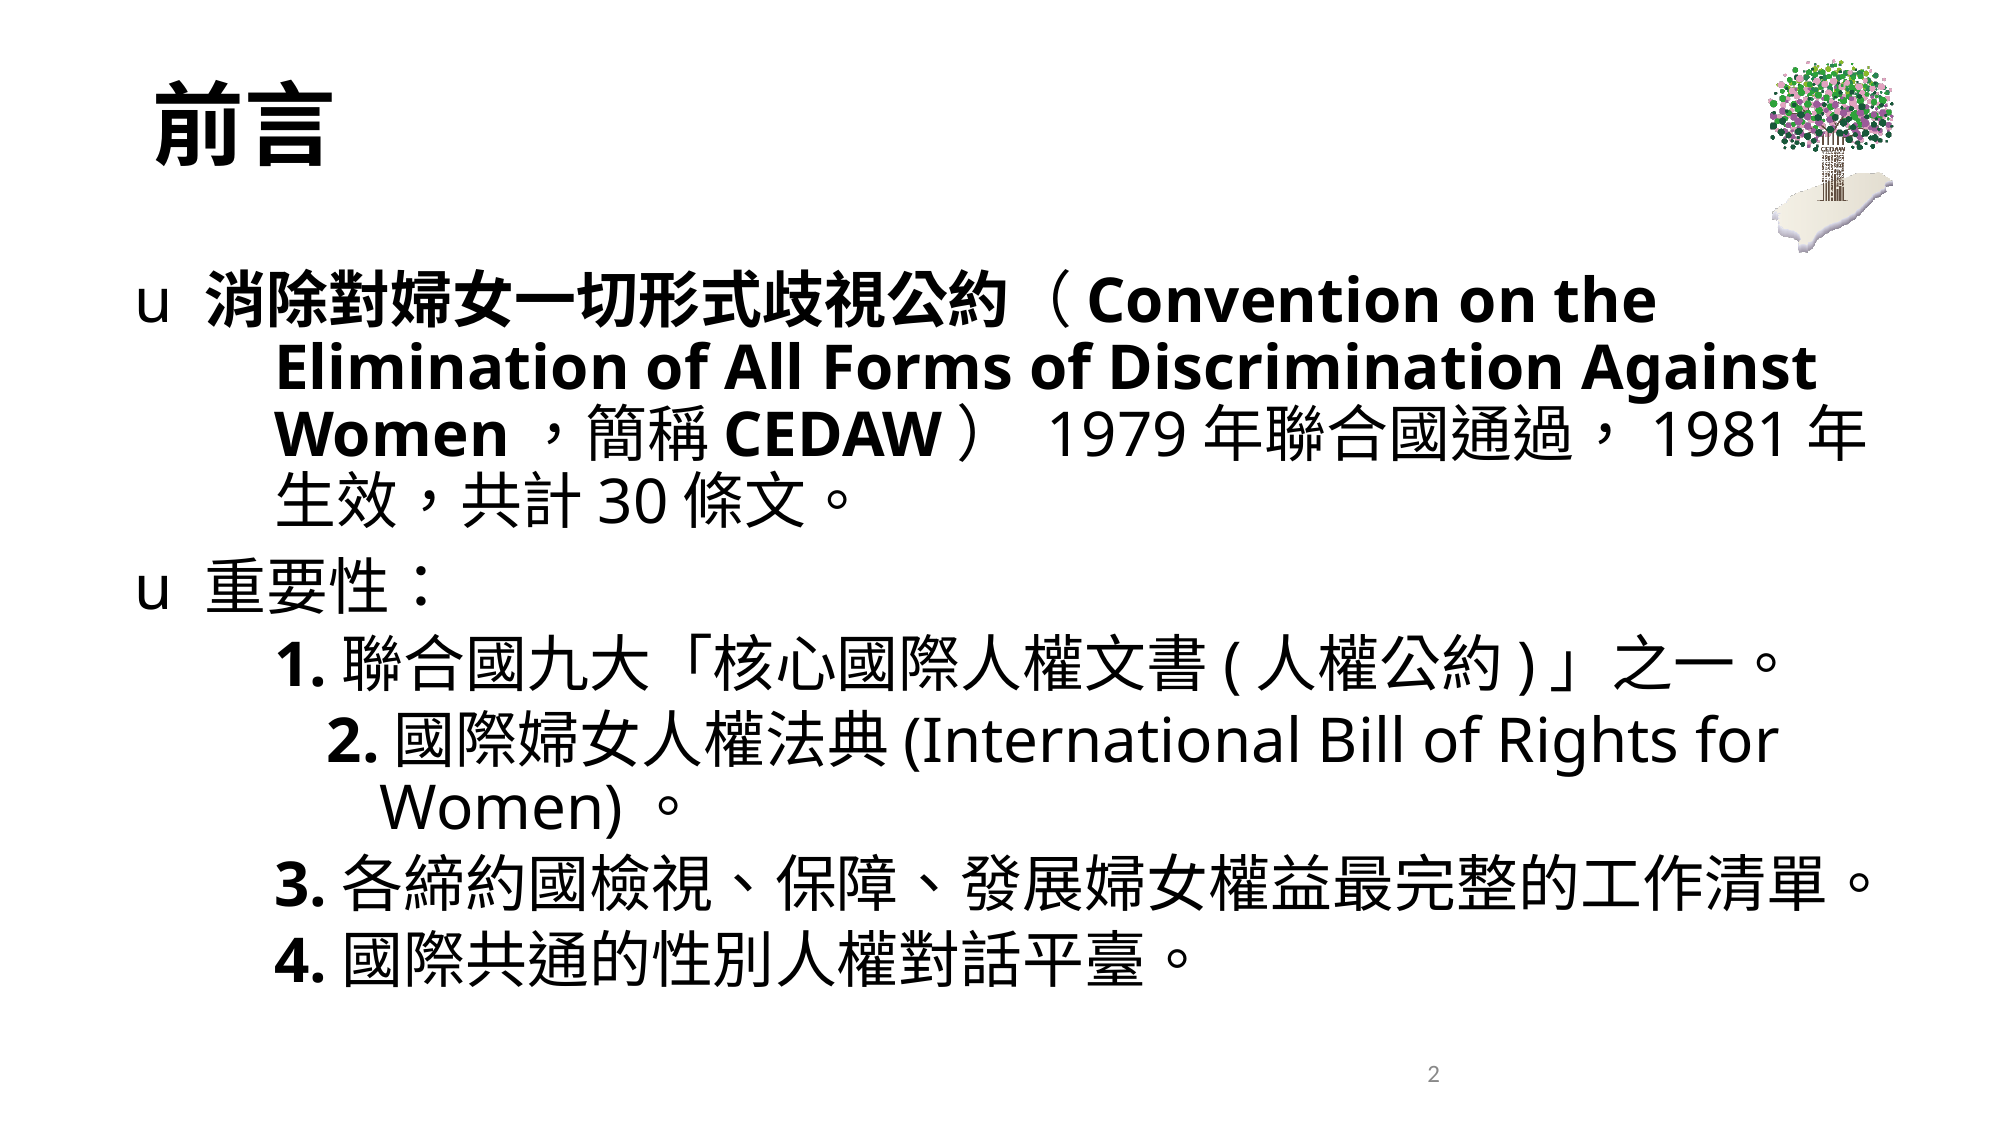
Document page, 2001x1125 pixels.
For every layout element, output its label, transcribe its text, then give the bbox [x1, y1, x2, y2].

title 前言 [137, 20, 1863, 239]
list 消除對婦女一切形式歧視公約（Convention on the Elimination of All Forms of Discrimination Against Women，簡稱CEDAW） 1979年聯合國通過，1981年生效，共計30條文。 重要性： 1.聯合國九大「核心國際人權文書(人權公約)」之一。 2.國際婦女人權法典(International Bill of Rights for Women)。 3.各締約國檢視、保障、發展婦女權益最完整的工作清單。 4.國際共通的性別人權對話平臺。 [119, 261, 1927, 1077]
text_box 2 [1412, 1042, 1863, 1103]
picture [1733, 59, 1927, 253]
